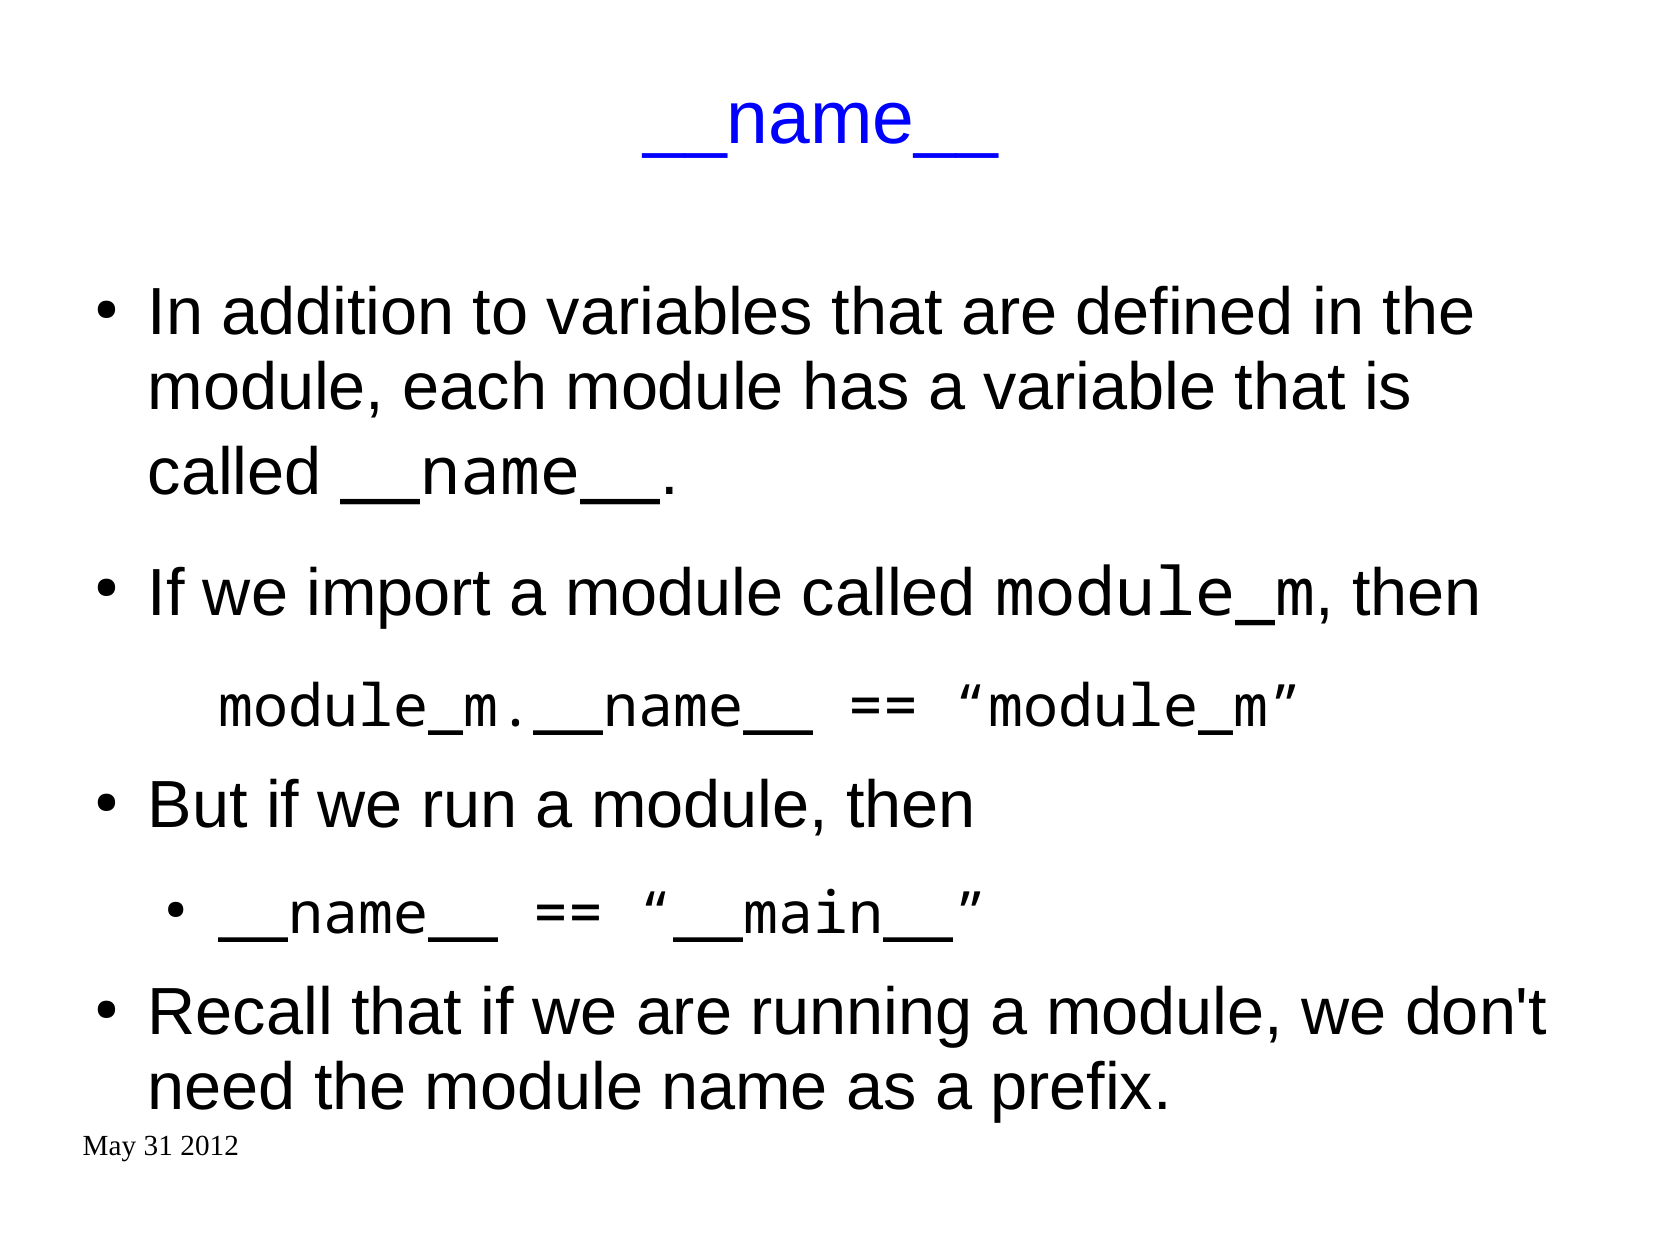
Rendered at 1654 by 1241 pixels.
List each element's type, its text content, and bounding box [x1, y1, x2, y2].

title __name__ [76, 58, 1565, 178]
list In addition to variables that are defined in the module, each module has a variable that is called __name__. If we import a module called module_m, then module_m.__name__ == “module_m” But if we run a module, then __name__ == “__main__” Recall that if we are running a module, we don't need the module name as a prefix. [76, 274, 1565, 1093]
